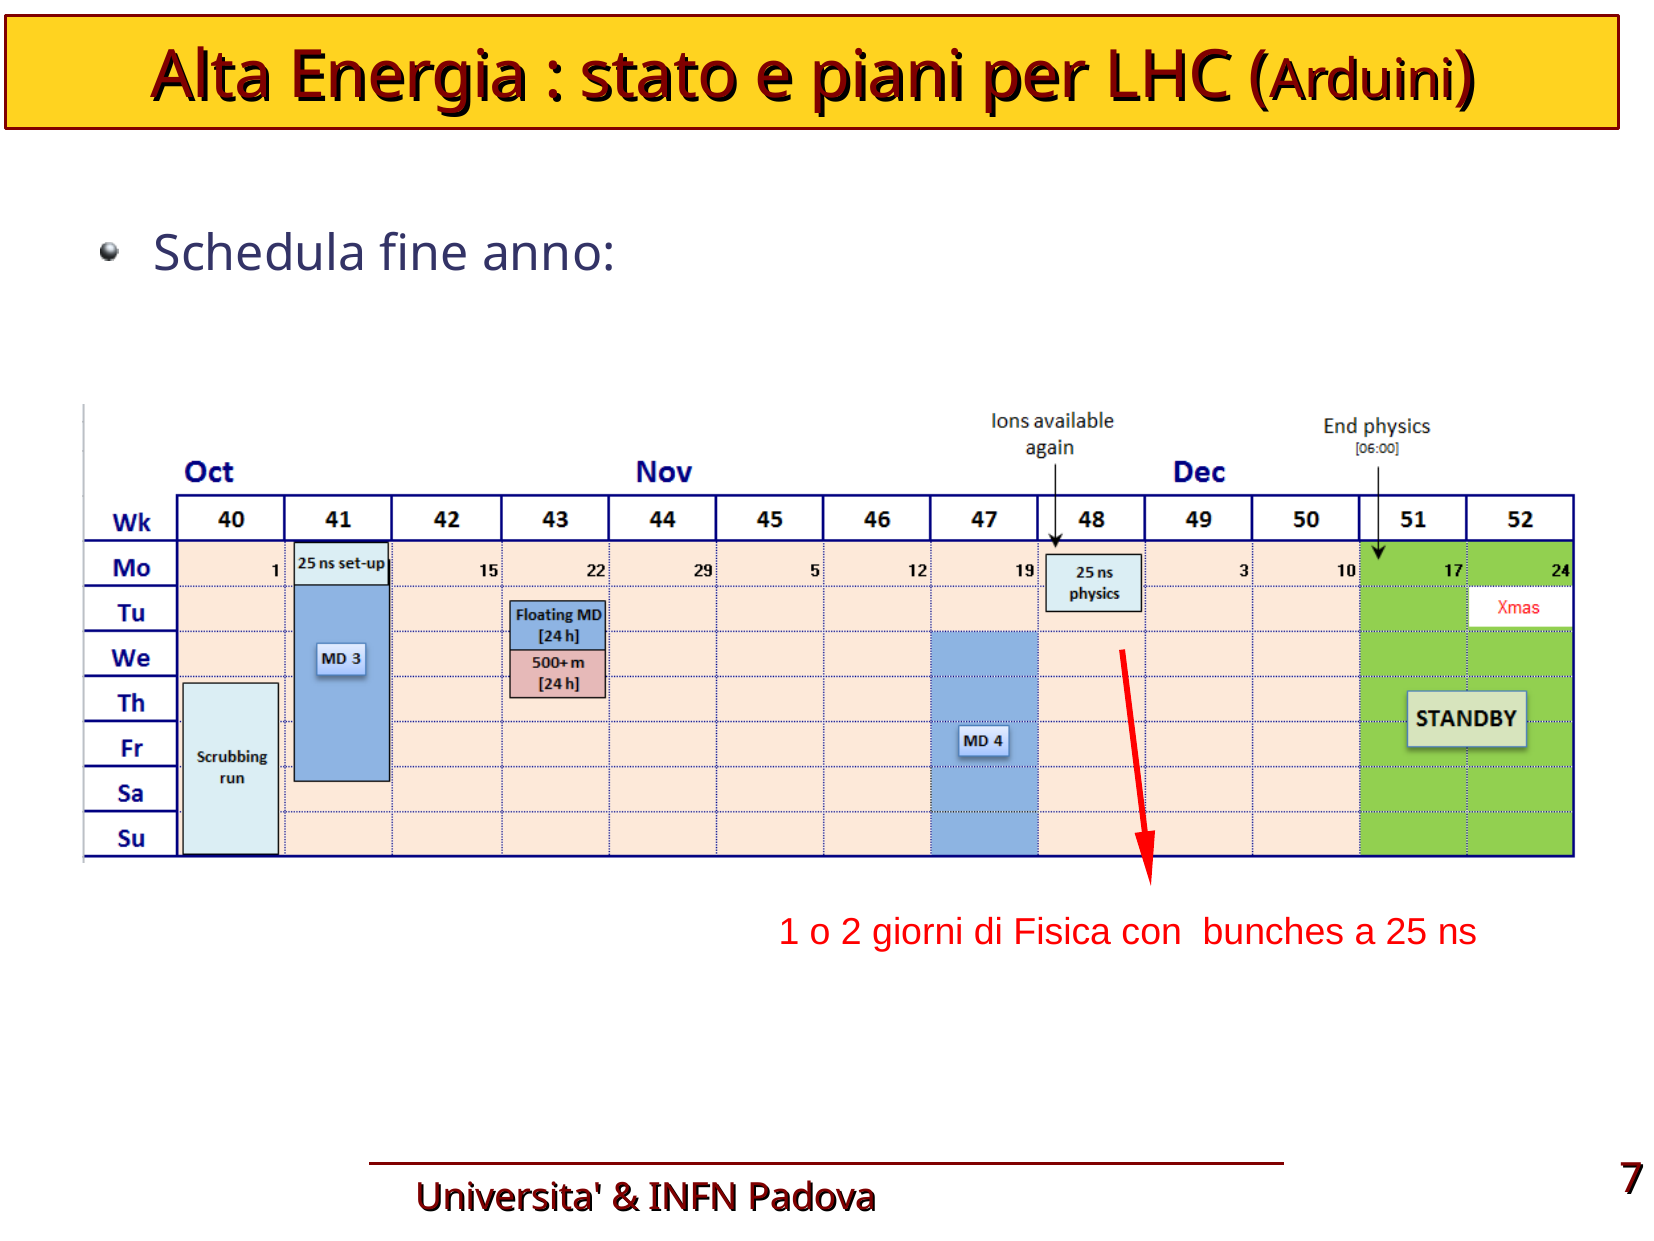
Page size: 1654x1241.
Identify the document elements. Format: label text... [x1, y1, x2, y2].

list Schedula fine anno: [82, 183, 1571, 243]
title Alta Energia : stato e piani per LHC (Arduini) [5, 15, 1619, 129]
picture [82, 404, 1583, 863]
text_box 1 o 2 giorni di Fisica con bunches a 25 ns [750, 899, 1506, 965]
picture [100, 243, 119, 261]
